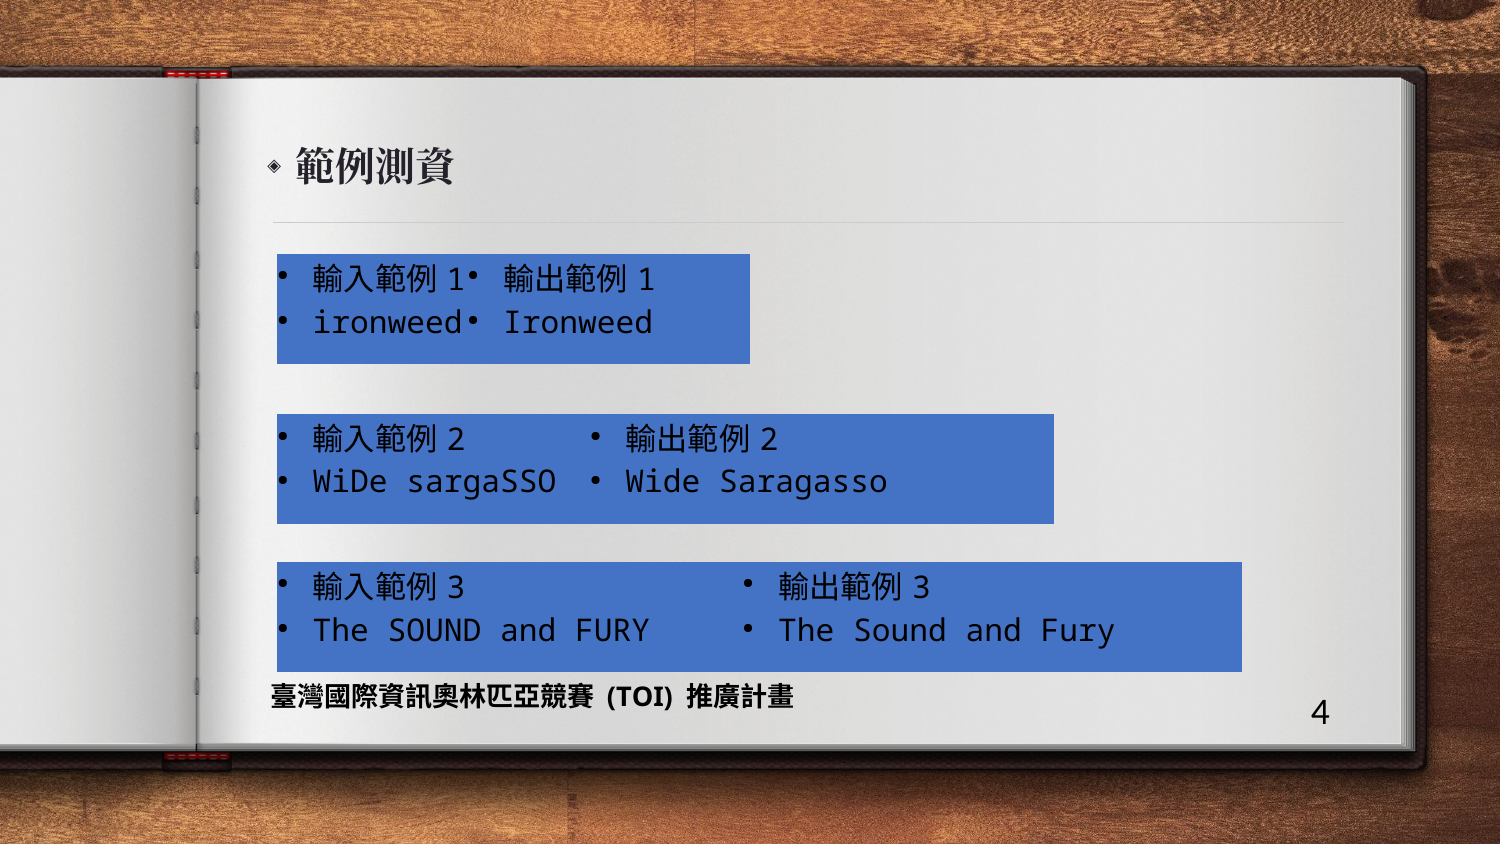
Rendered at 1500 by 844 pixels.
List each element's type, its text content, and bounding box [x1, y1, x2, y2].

list 範例測資 [252, 126, 1194, 205]
table_header 輸出範例3 The Sound and Fury [743, 562, 1242, 672]
table_header 輸入範例1 ironweed [277, 254, 468, 364]
table_header 輸出範例2 Wide Saragasso [590, 414, 1054, 524]
table_header 輸入範例3 The SOUND and FURY [277, 562, 743, 672]
table_header 輸出範例1 Ironweed [468, 254, 750, 364]
text_box [1295, 672, 1386, 737]
table_header 輸入範例2 WiDe sargaSSO [277, 414, 590, 524]
